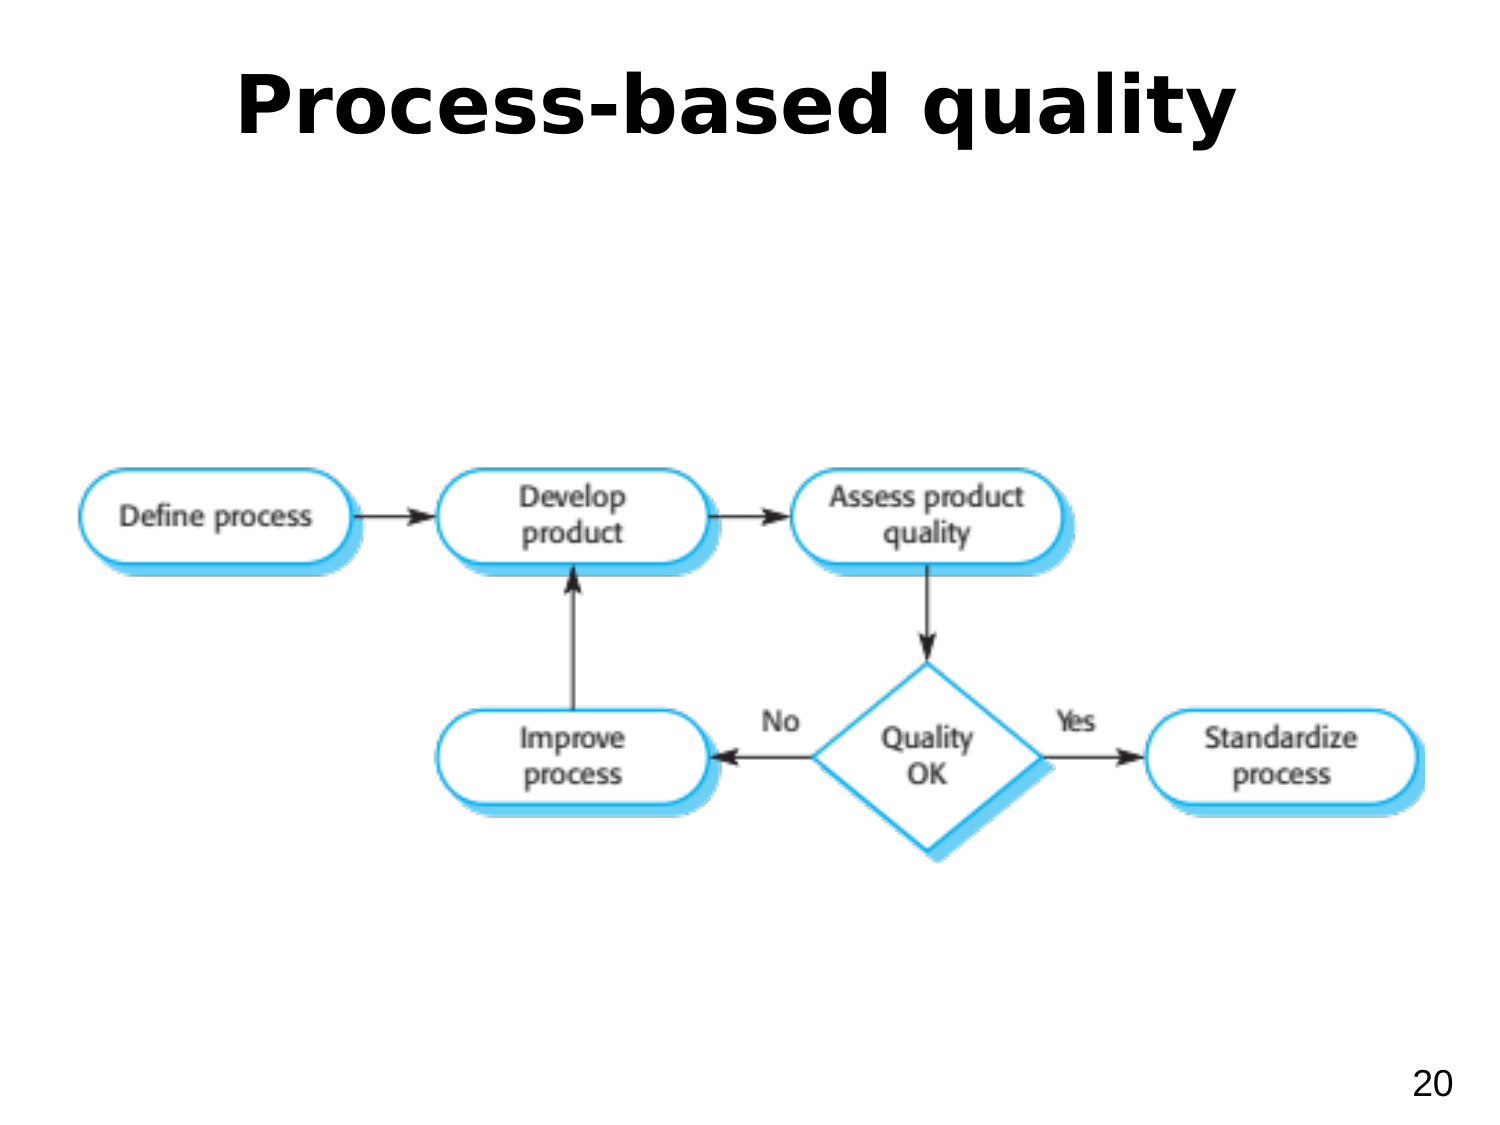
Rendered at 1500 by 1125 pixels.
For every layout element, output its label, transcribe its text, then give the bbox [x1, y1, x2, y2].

title Process-based quality [75, 44, 1425, 177]
picture [74, 466, 1425, 863]
